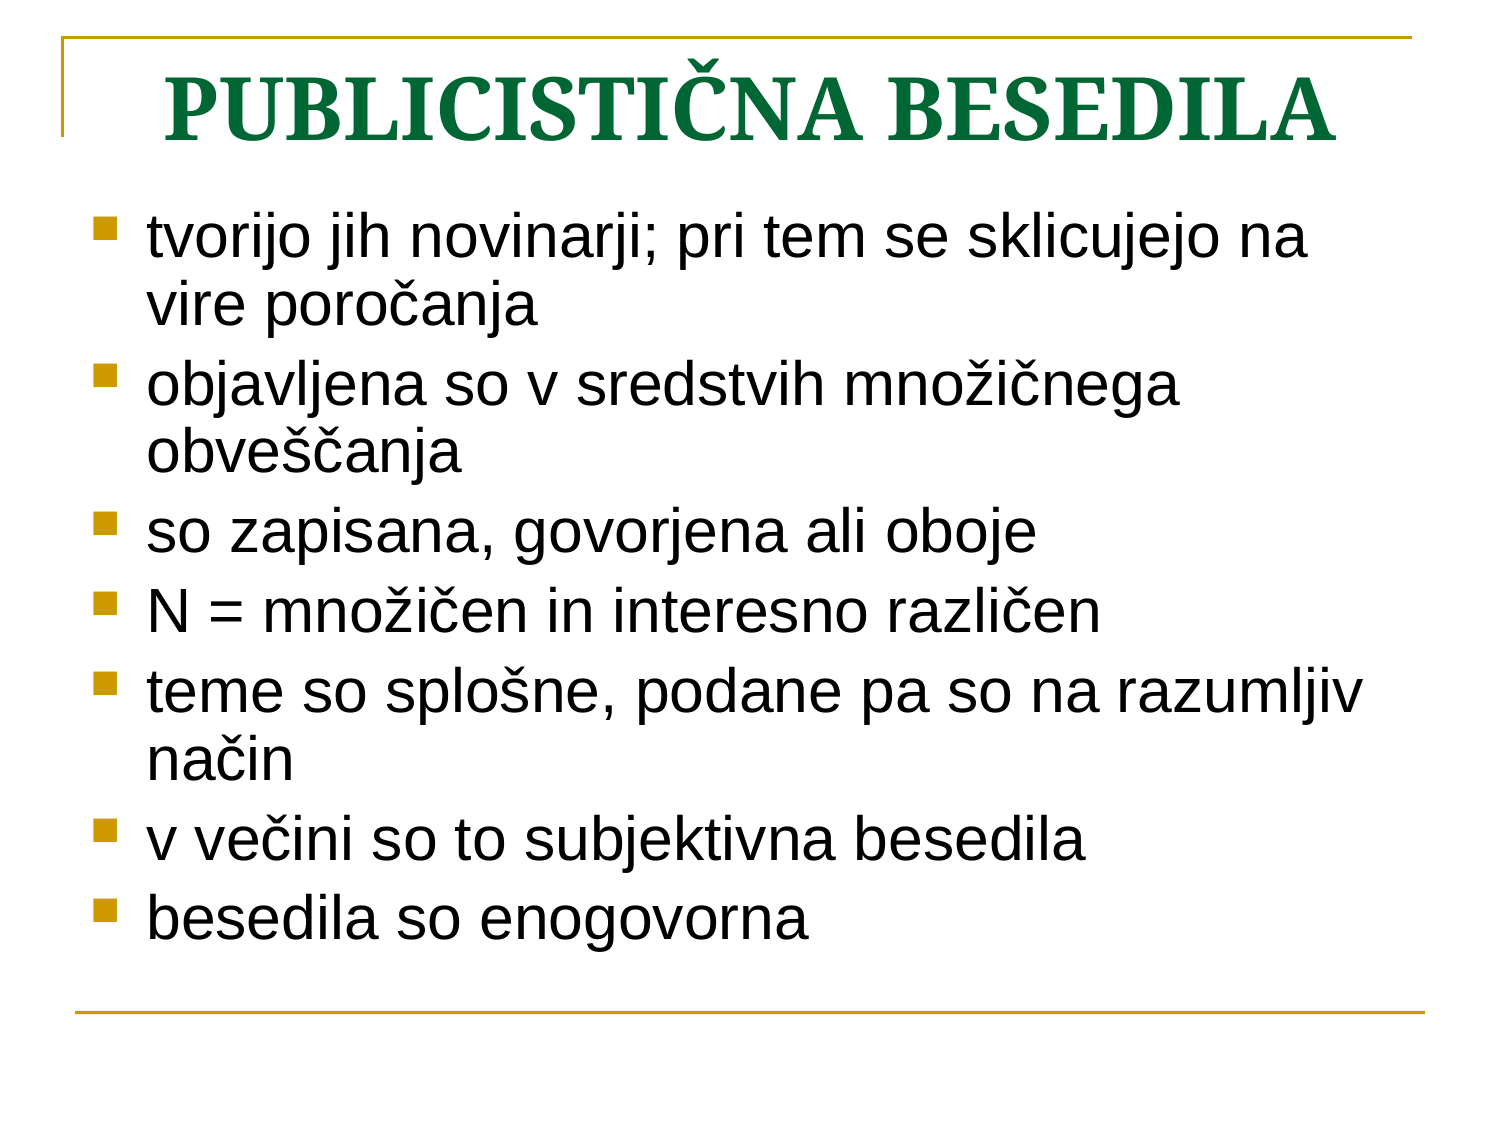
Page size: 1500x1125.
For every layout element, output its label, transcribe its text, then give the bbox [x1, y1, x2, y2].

list tvorijo jih novinarji; pri tem se sklicujejo na vire poročanja objavljena so v sredstvih množičnega obveščanja so zapisana, govorjena ali oboje N = množičen in interesno različen teme so splošne, podane pa so na razumljiv način v večini so to subjektivna besedila besedila so enogovorna [75, 196, 1425, 1017]
title PUBLICISTIČNA BESEDILA [75, 45, 1425, 196]
